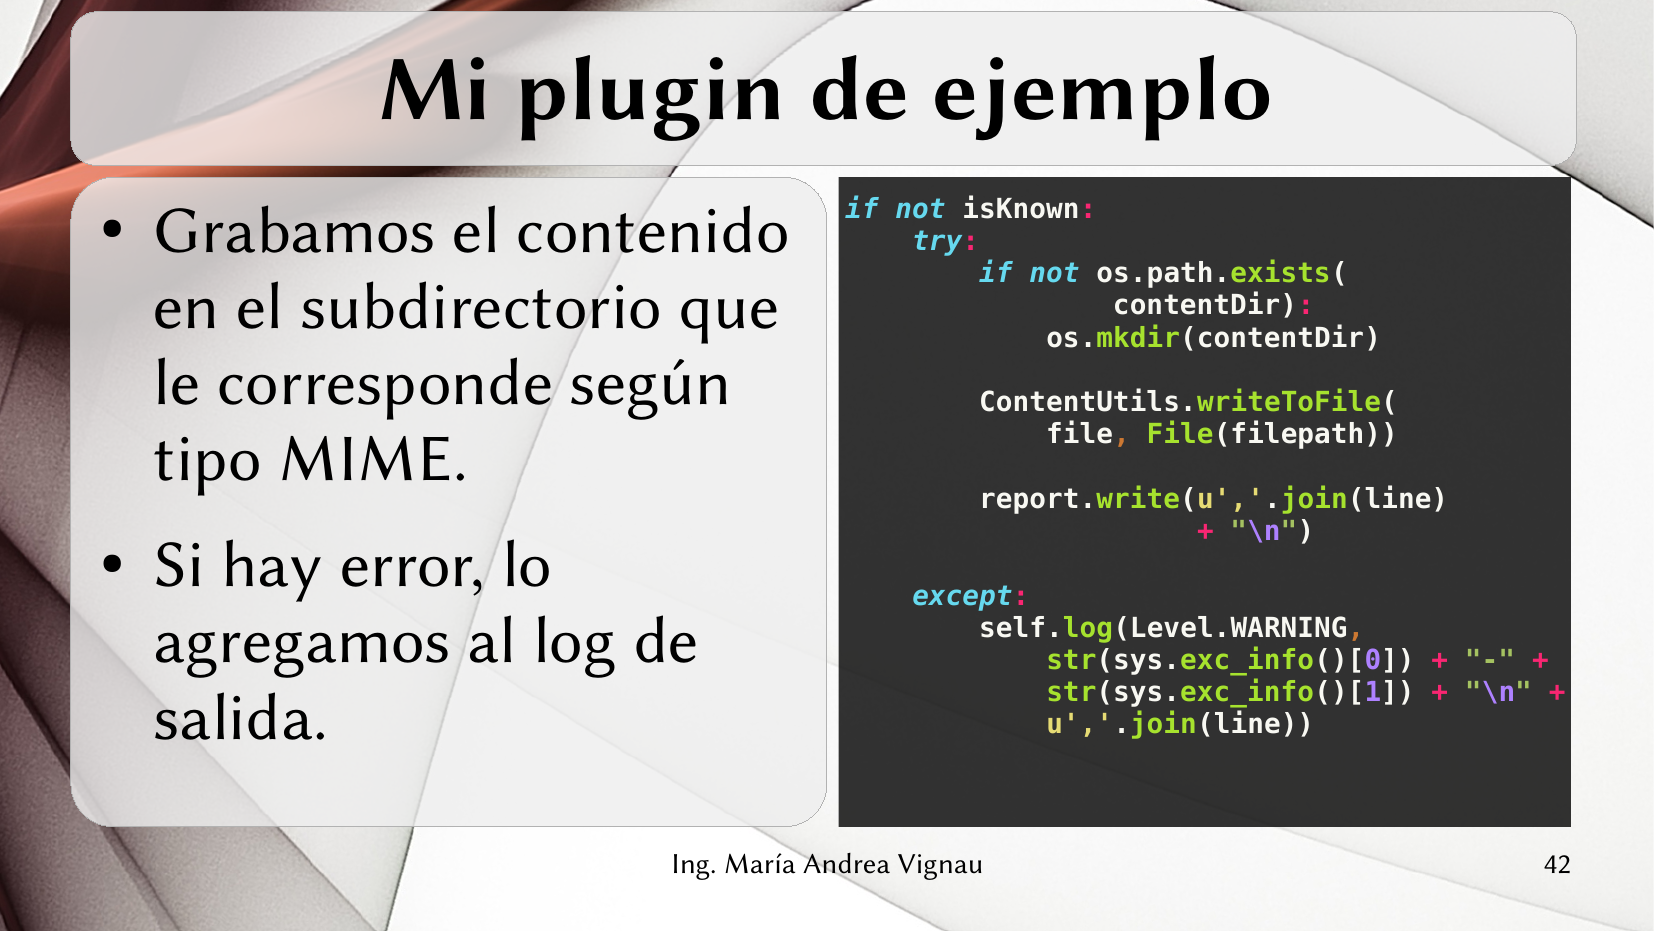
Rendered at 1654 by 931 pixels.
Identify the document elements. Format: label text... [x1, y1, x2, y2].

list Grabamos el contenido en el subdirectorio que le corresponde según tipo MIME. Si hay error, lo agregamos al log de salida. [82, 192, 809, 792]
picture [0, 0, 1654, 931]
title Mi plugin de ejemplo [82, 37, 1571, 142]
list if not isKnown: try: if not os.path.exists( contentDir): os.mkdir(contentDir) ContentUtils.writeToFile( file, File(filepath)) report.write(u','.join(line) + "\n") except: self.log(Level.WARNING, str(sys.exc_info()[0]) + "-" + str(sys.exc_info()[1]) + "\n" + u','.join(line)) [845, 192, 1572, 792]
